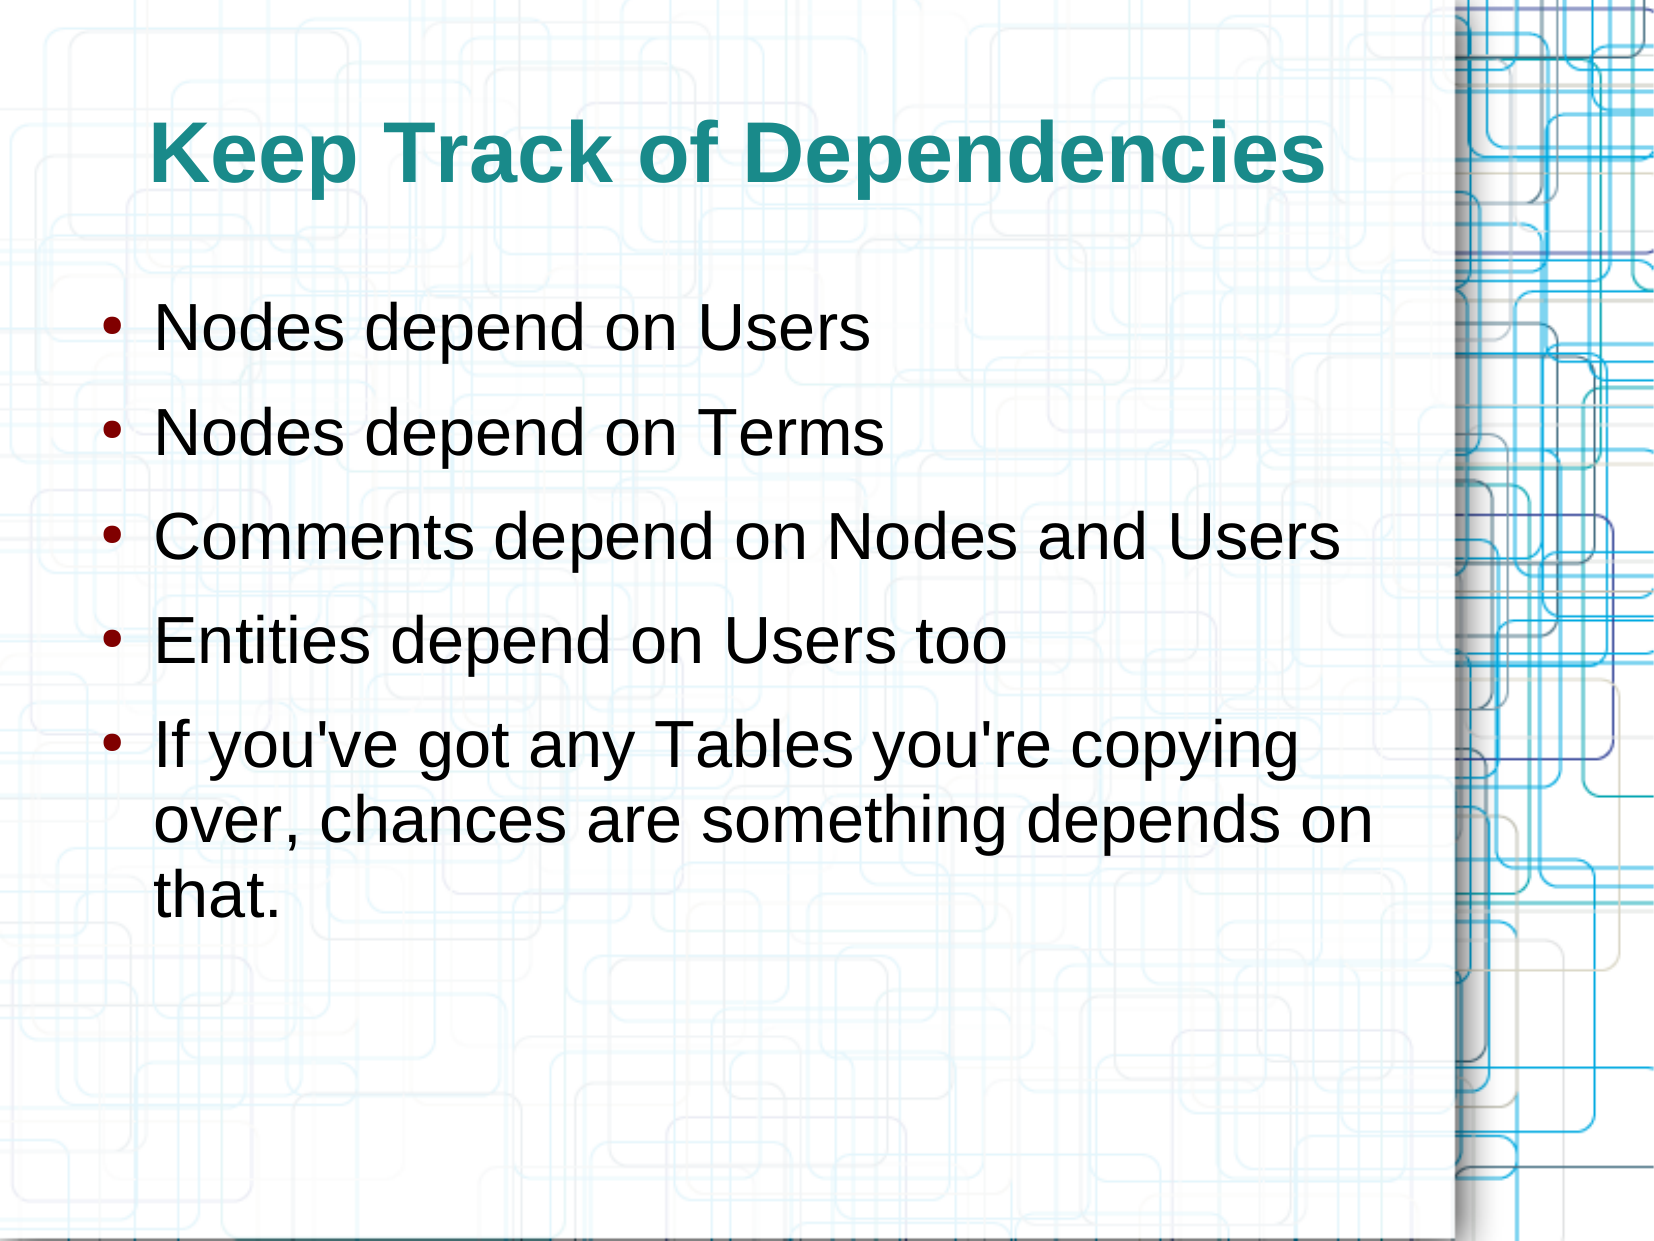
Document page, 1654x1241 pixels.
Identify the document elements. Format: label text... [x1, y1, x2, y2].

title Keep Track of Dependencies [59, 49, 1418, 257]
list Nodes depend on Users Nodes depend on Terms Comments depend on Nodes and Users Entities depend on Users too If you've got any Tables you're copying over, chances are something depends on that. [82, 290, 1418, 1109]
picture [0, 0, 1654, 1241]
